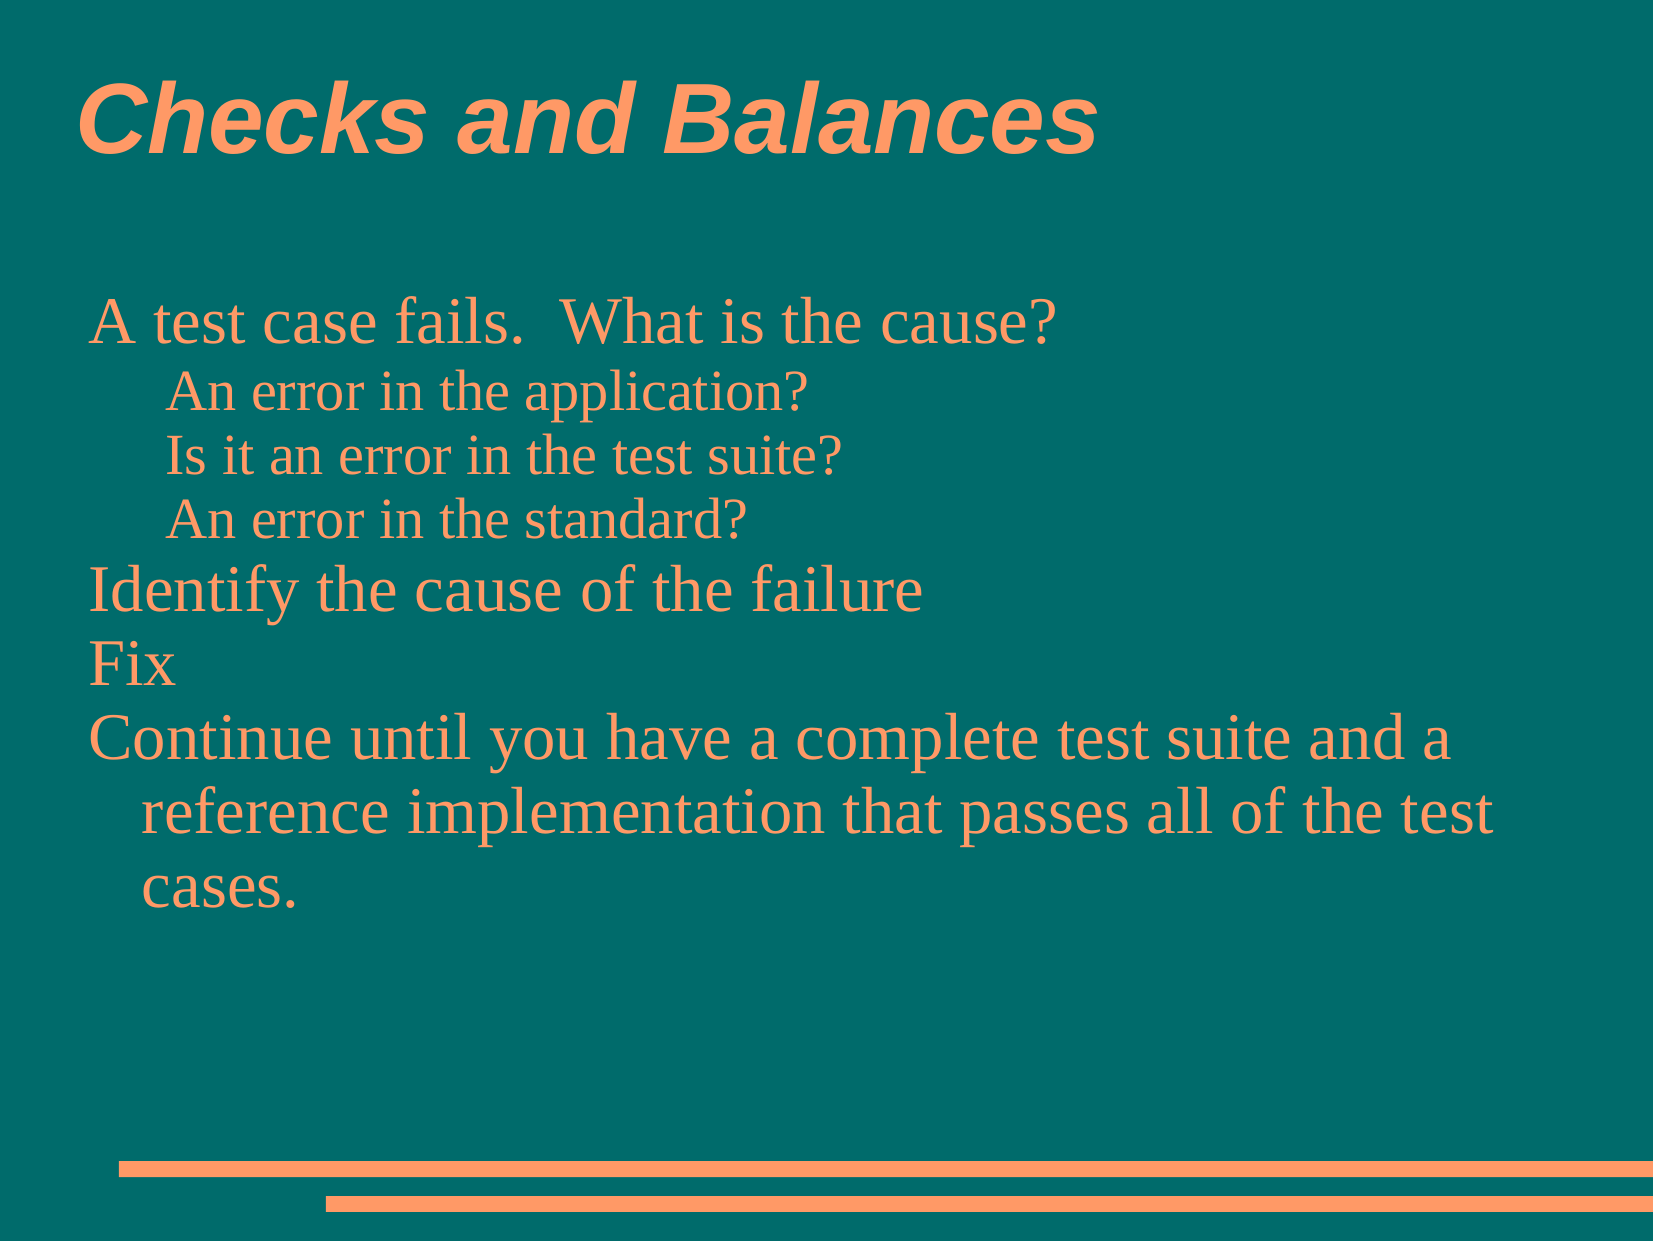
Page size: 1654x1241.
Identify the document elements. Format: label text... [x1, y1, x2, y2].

title Checks and Balances [75, 15, 1576, 223]
list A test case fails. What is the cause? An error in the application? Is it an error in the test suite? An error in the standard? Identify the cause of the failure Fix Continue until you have a complete test suite and a reference implementation that passes all of the test cases. [70, 283, 1545, 1099]
